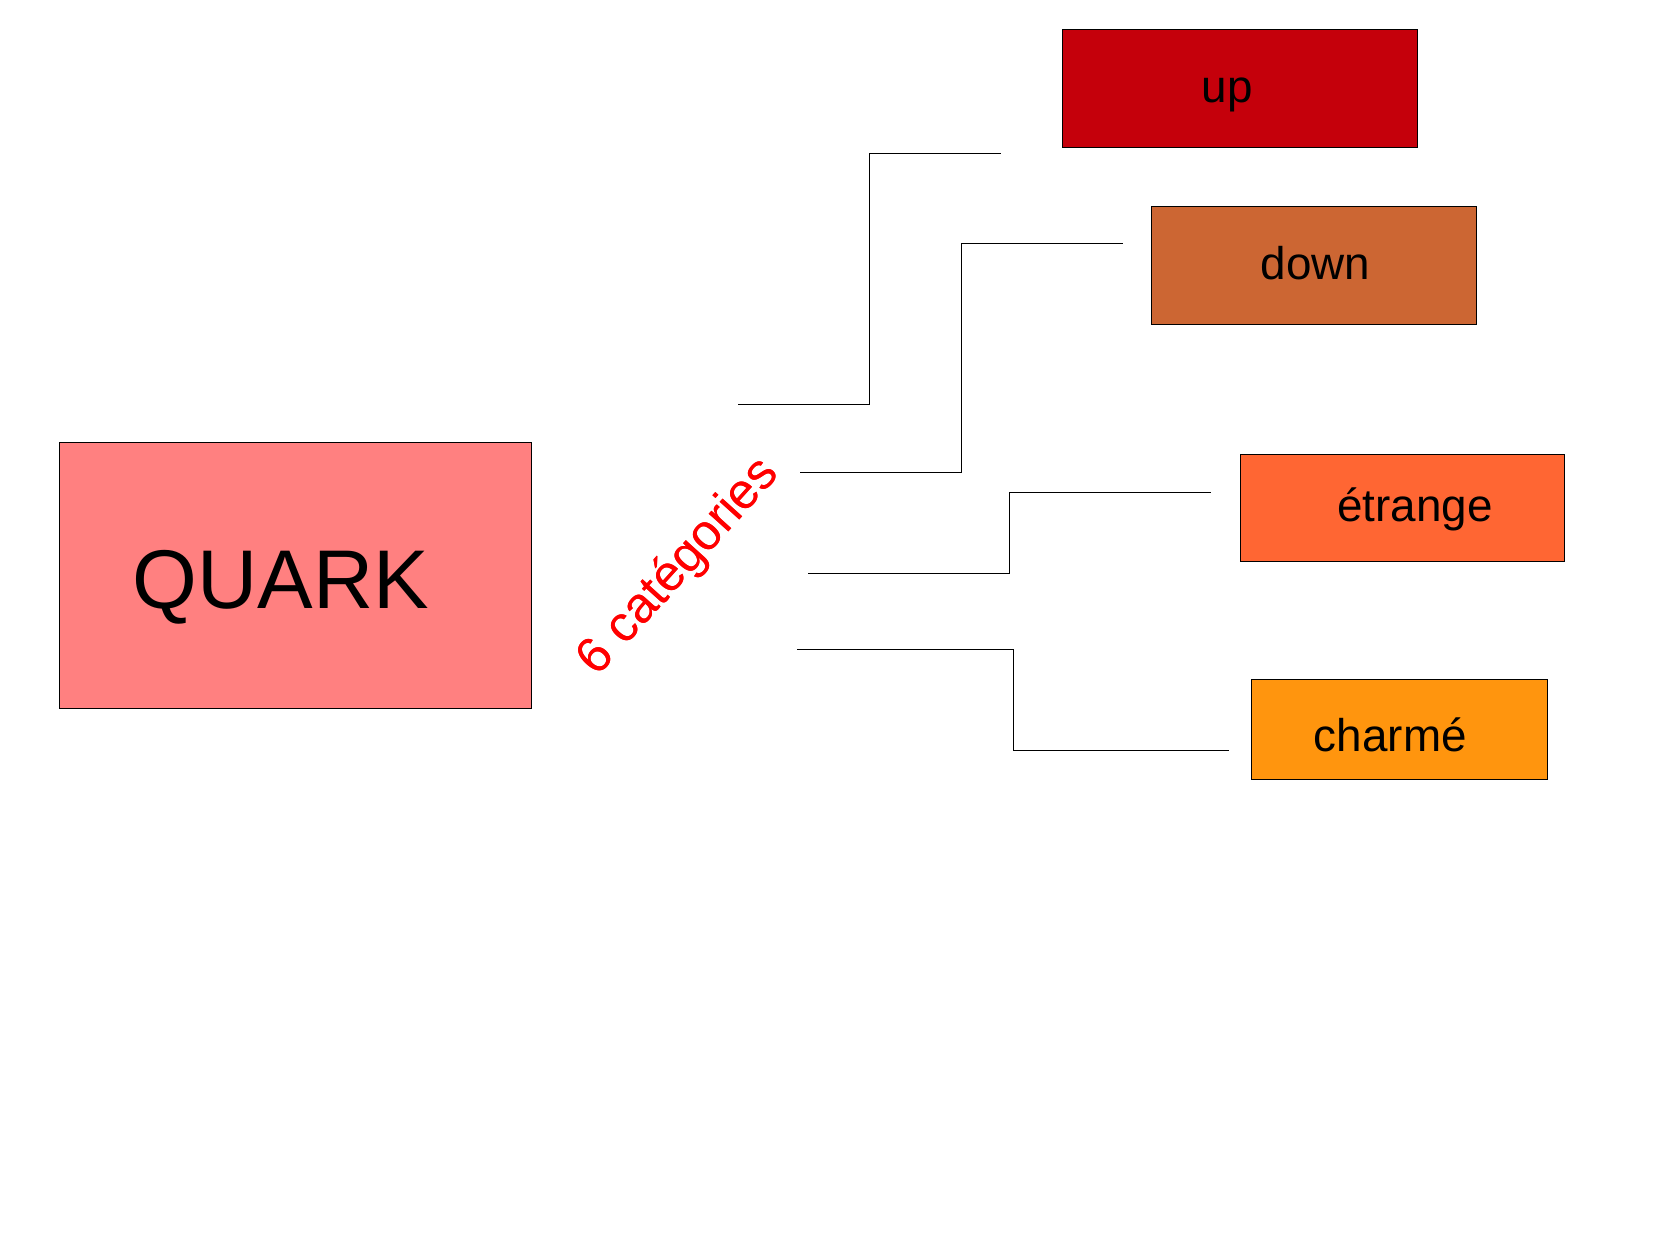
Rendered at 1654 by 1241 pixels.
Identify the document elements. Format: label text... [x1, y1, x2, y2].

text_box [1151, 206, 1477, 325]
text_box up [1187, 53, 1365, 119]
text_box étrange [1322, 472, 1560, 539]
text_box [1240, 454, 1565, 562]
text_box [1251, 679, 1548, 780]
text_box down [1246, 230, 1394, 297]
text_box [1062, 29, 1418, 148]
text_box [59, 442, 532, 709]
text_box 6 catégories [548, 411, 819, 701]
text_box charmé [1299, 702, 1536, 769]
text_box QUARK [118, 525, 562, 680]
